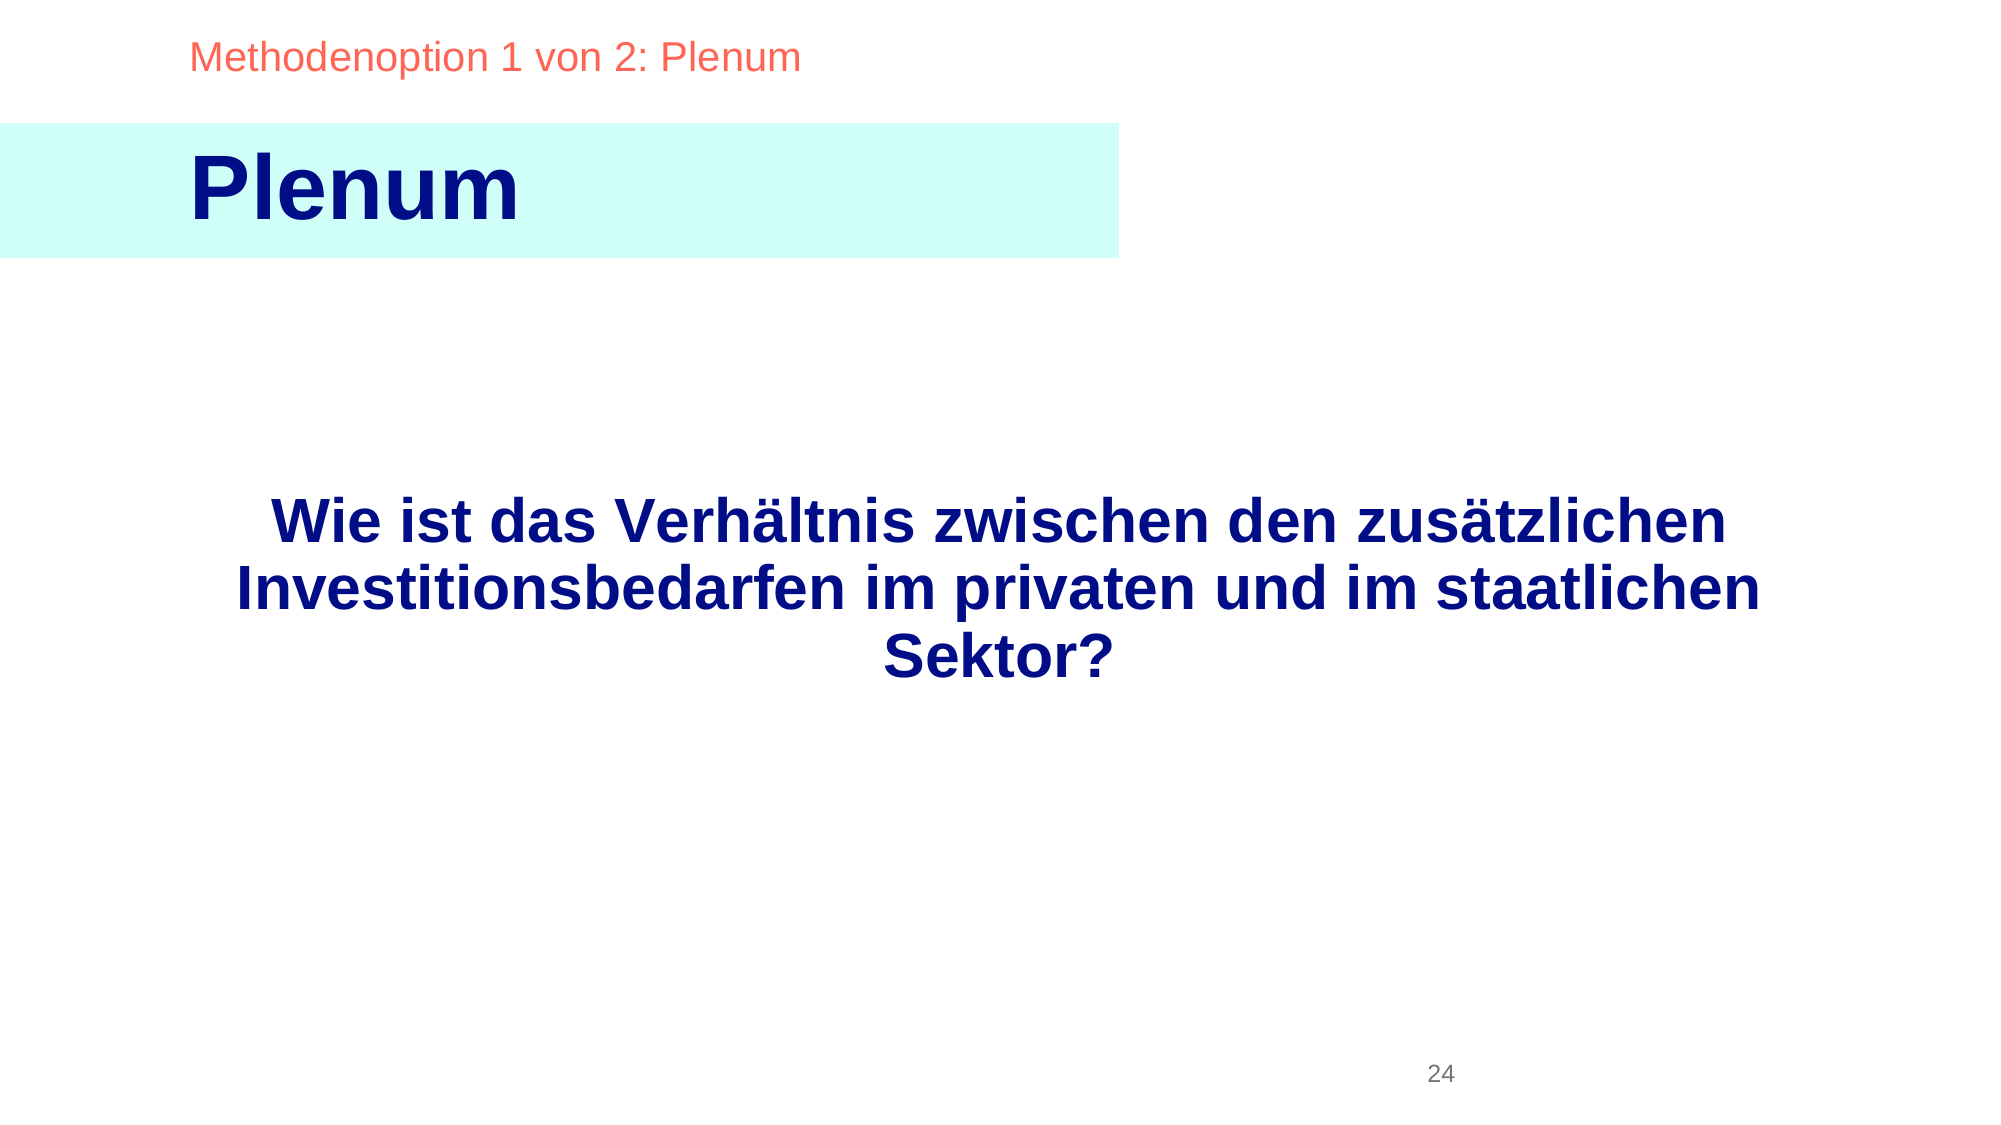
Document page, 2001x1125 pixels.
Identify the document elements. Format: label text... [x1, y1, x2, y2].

list Methodenoption 1 von 2: Plenum [137, 27, 1119, 107]
list Plenum [137, 129, 1093, 258]
list Wie ist das Verhältnis zwischen den zusätzlichen Investitionsbedarfen im privaten und im staatlichen Sektor? [137, 481, 1863, 725]
